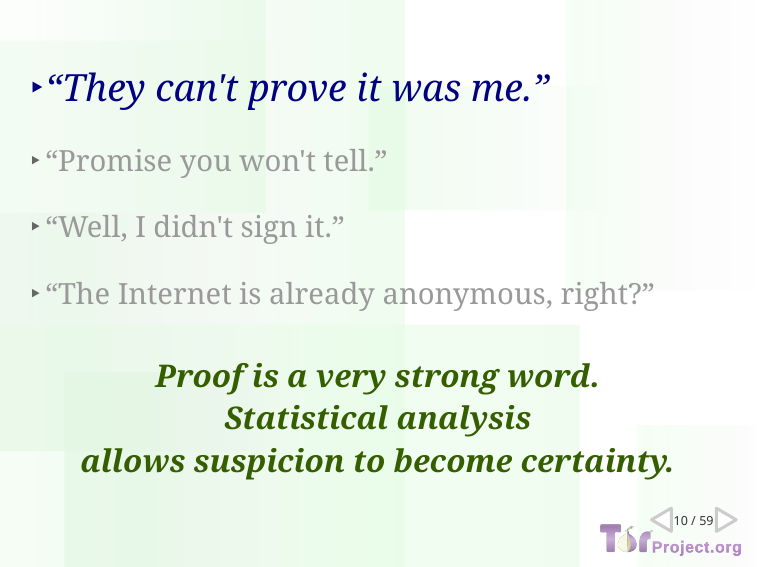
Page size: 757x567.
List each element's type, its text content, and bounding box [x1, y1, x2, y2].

picture [0, 0, 757, 567]
text_box Proof is a very strong word. Statistical analysis allows suspicion to become certainty. [0, 376, 756, 482]
text_box “They can't prove it was me.” “Promise you won't tell.” “Well, I didn't sign it.” “The Internet is already anonymous, right?” [0, 0, 756, 376]
